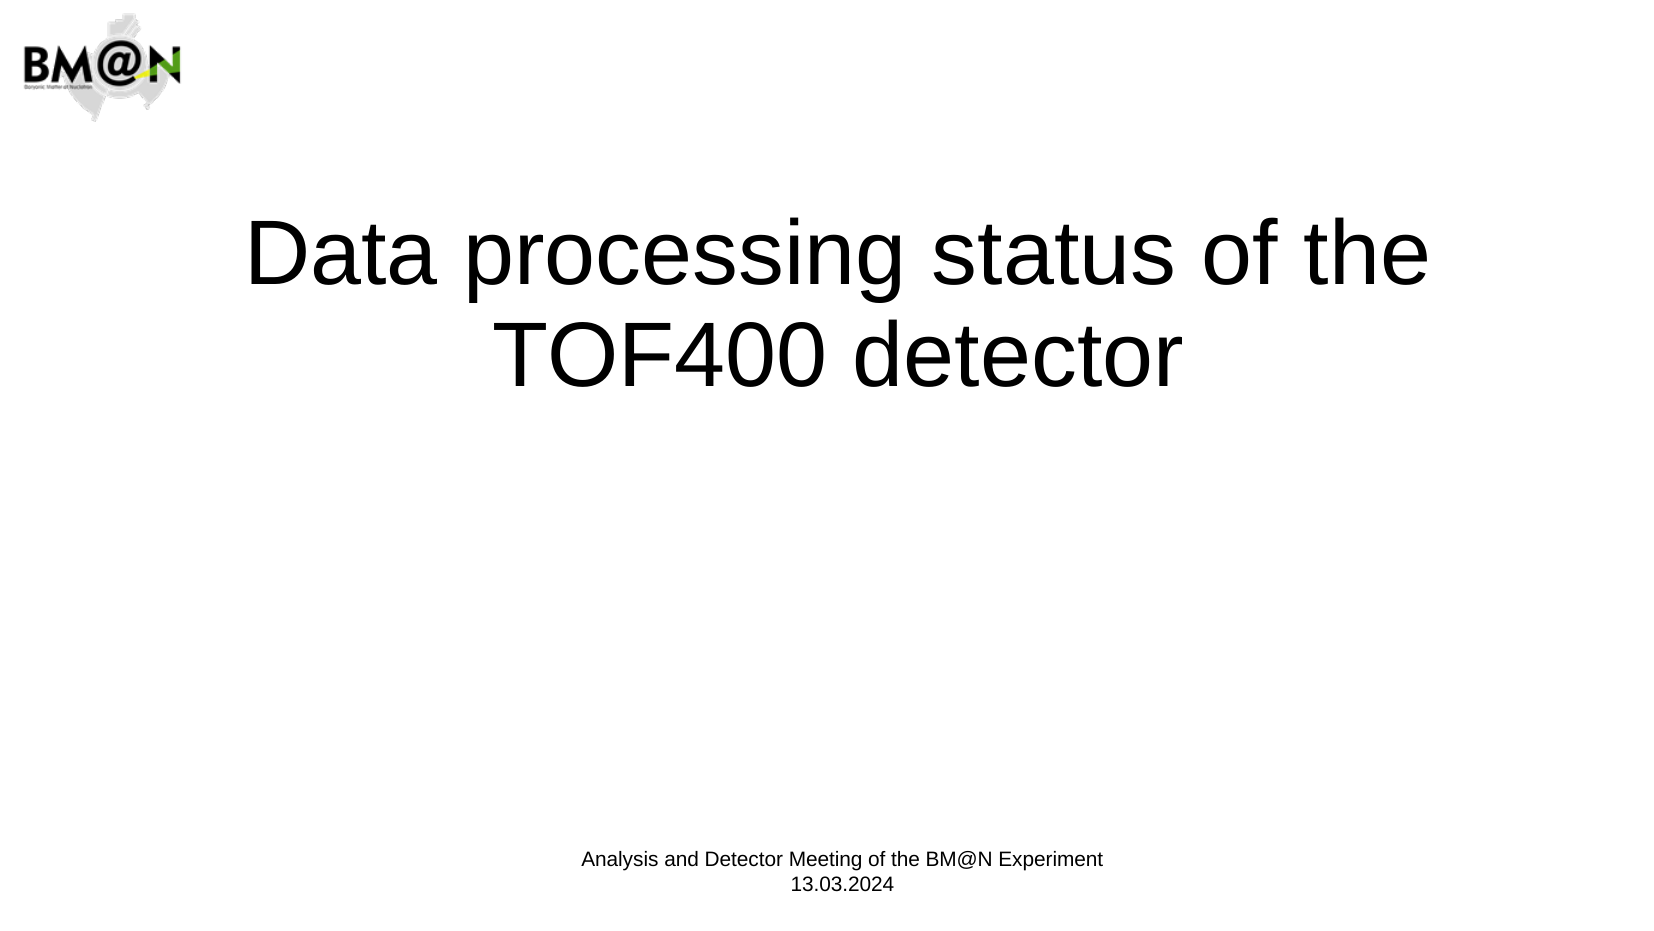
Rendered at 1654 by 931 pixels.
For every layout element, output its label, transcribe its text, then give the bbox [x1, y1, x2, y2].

picture [0, 0, 228, 135]
title Data processing status of the TOF400 detector [94, 200, 1583, 408]
text_box Analysis and Detector Meeting of the BM@N Experiment 13.03.2024 [415, 838, 1270, 928]
